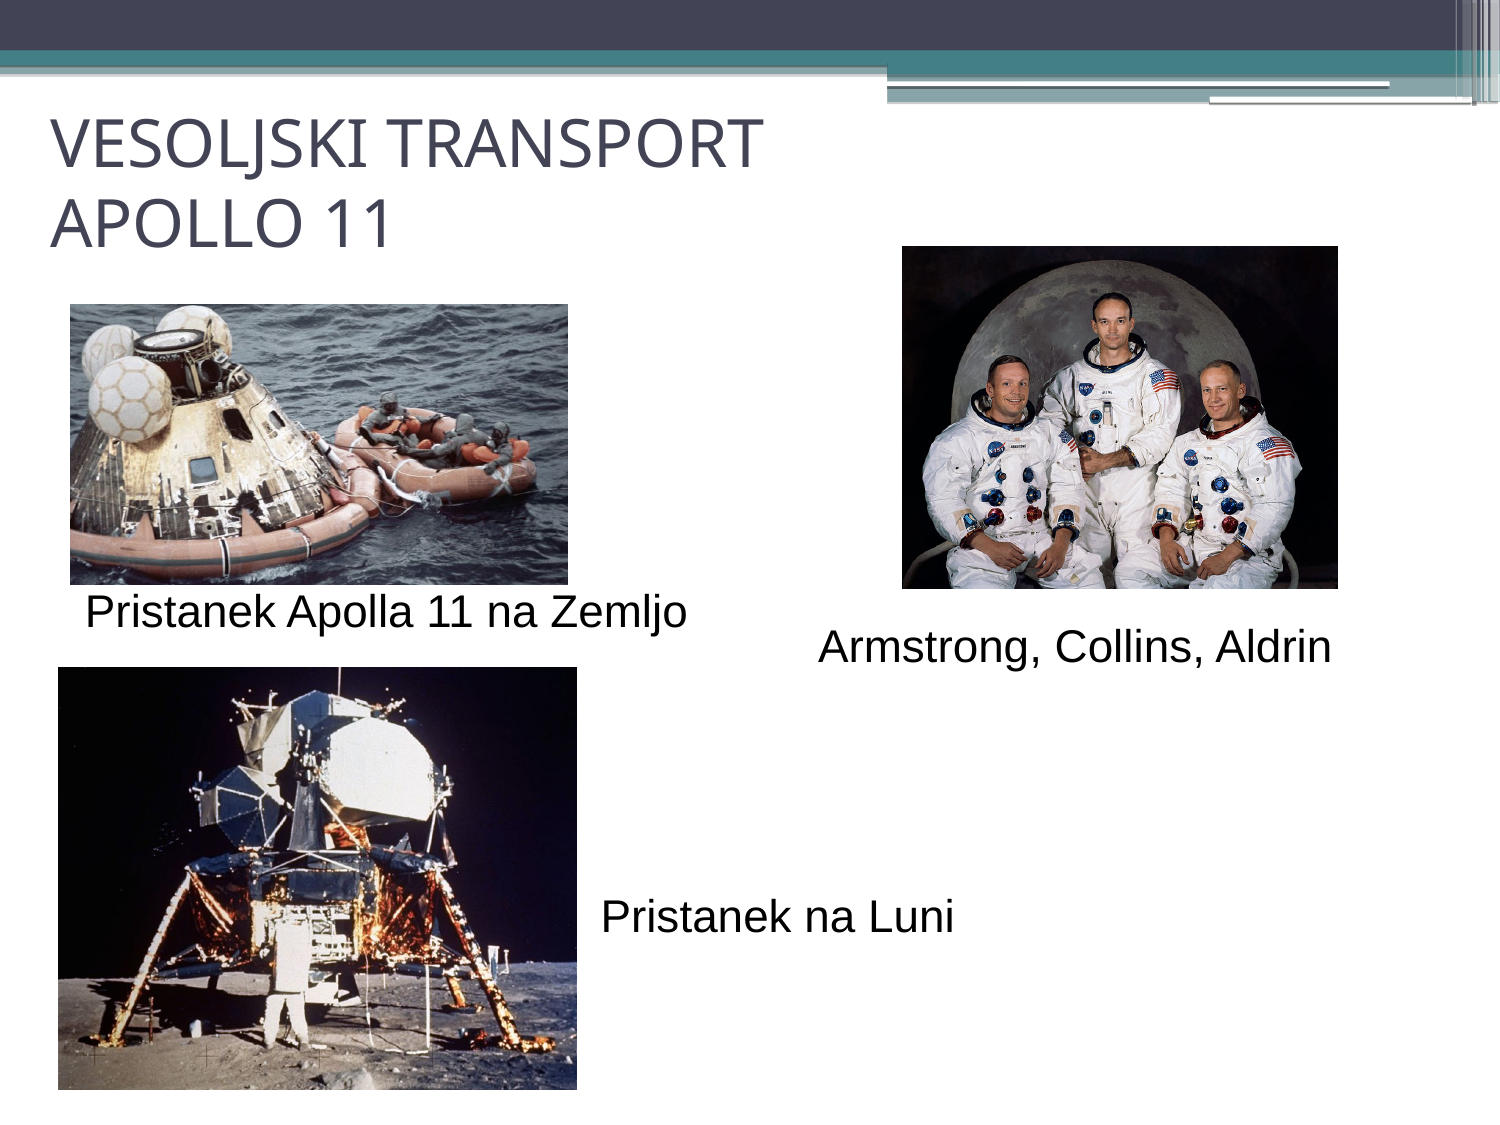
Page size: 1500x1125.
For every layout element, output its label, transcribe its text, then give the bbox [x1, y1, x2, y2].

picture [902, 246, 1338, 589]
picture [58, 667, 577, 1090]
title VESOLJSKI TRANSPORT APOLLO 11 [35, 93, 1386, 269]
text_box Pristanek na Luni [585, 878, 1243, 949]
text_box Pristanek Apolla 11 na Zemljo [70, 574, 762, 644]
picture [70, 304, 568, 574]
list Armstrong, Collins, Aldrin [785, 609, 1414, 704]
